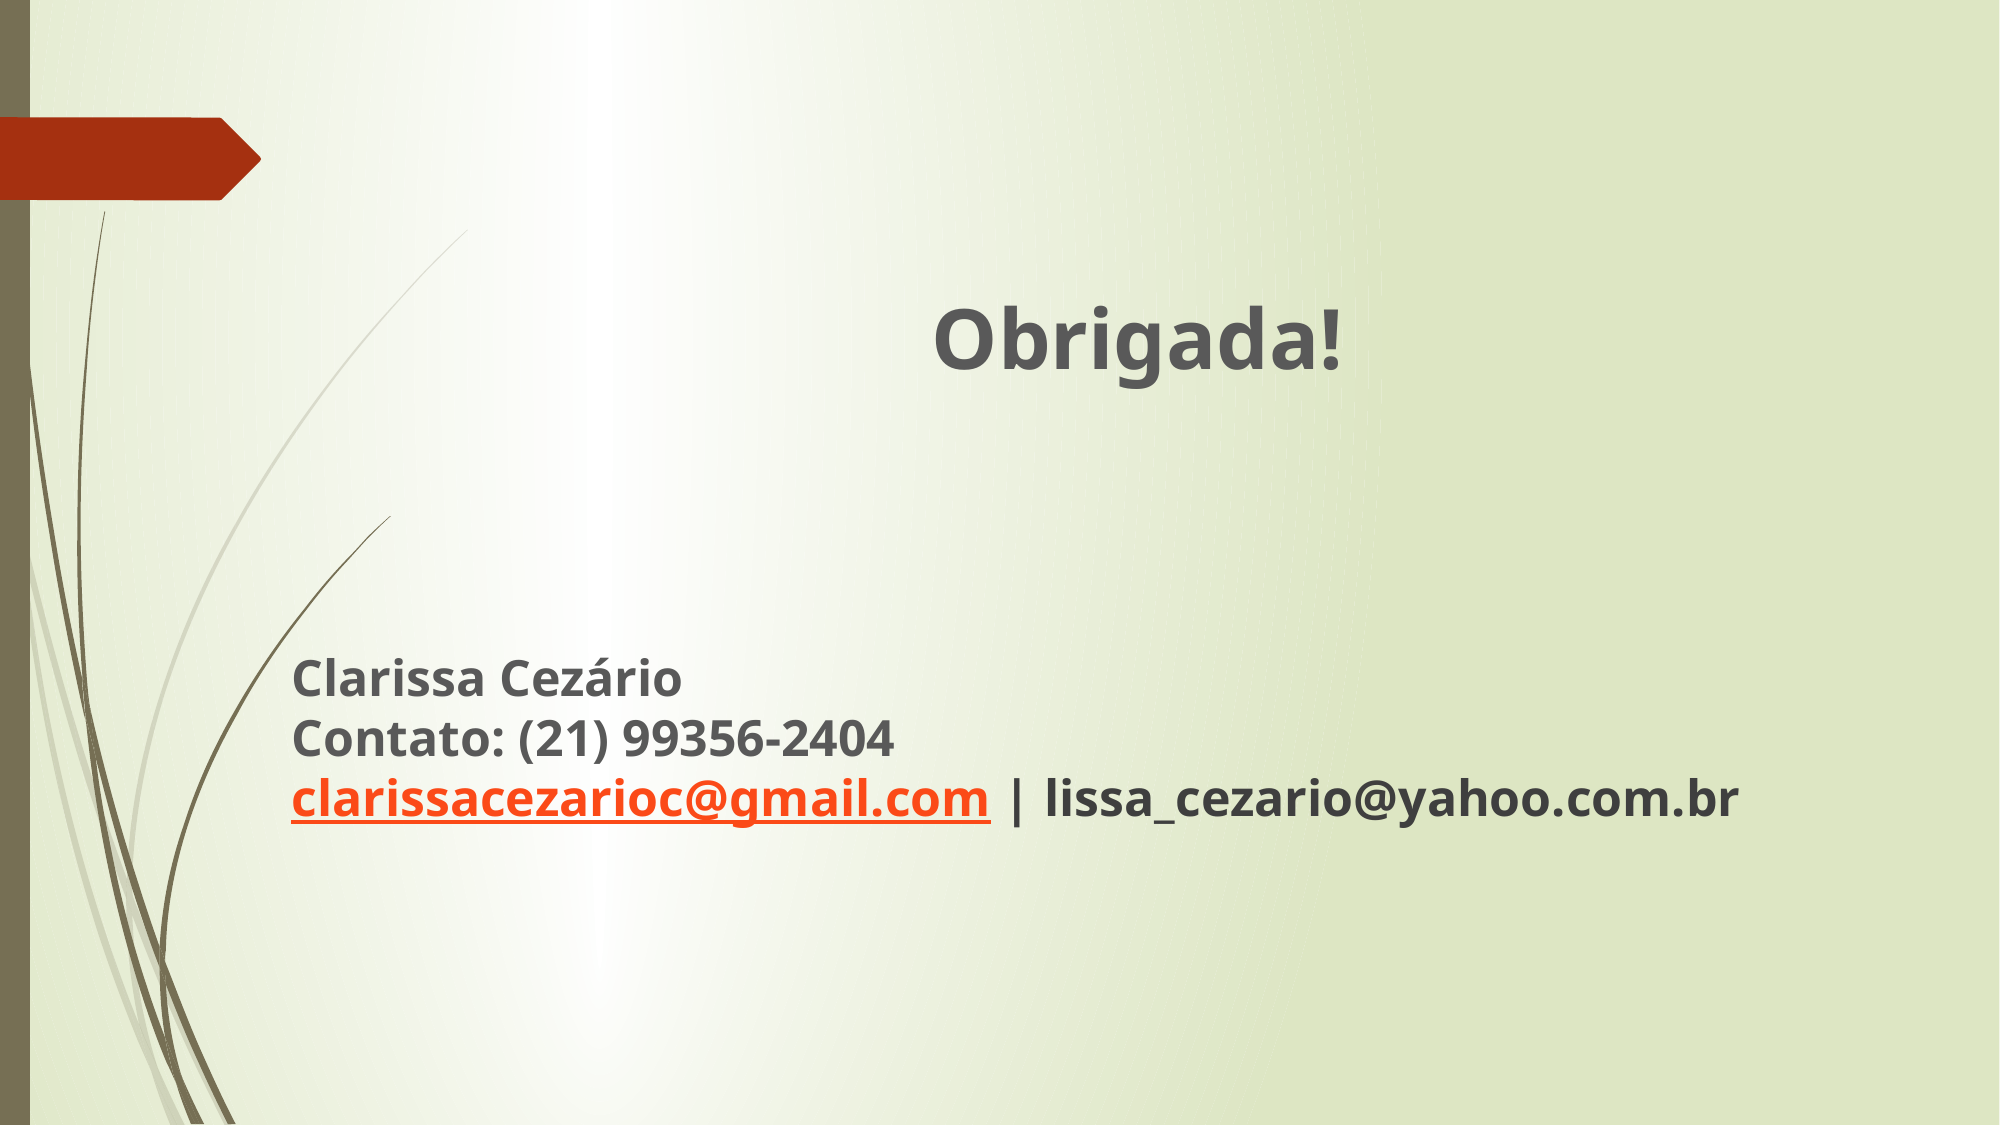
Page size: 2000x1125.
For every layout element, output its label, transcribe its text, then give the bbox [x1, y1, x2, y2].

text_box Obrigada! Clarissa Cezário Contato: (21) 99356-2404 clarissacezarioc@gmail.com | lissa_cezario@yahoo.com.br [276, 279, 2000, 906]
